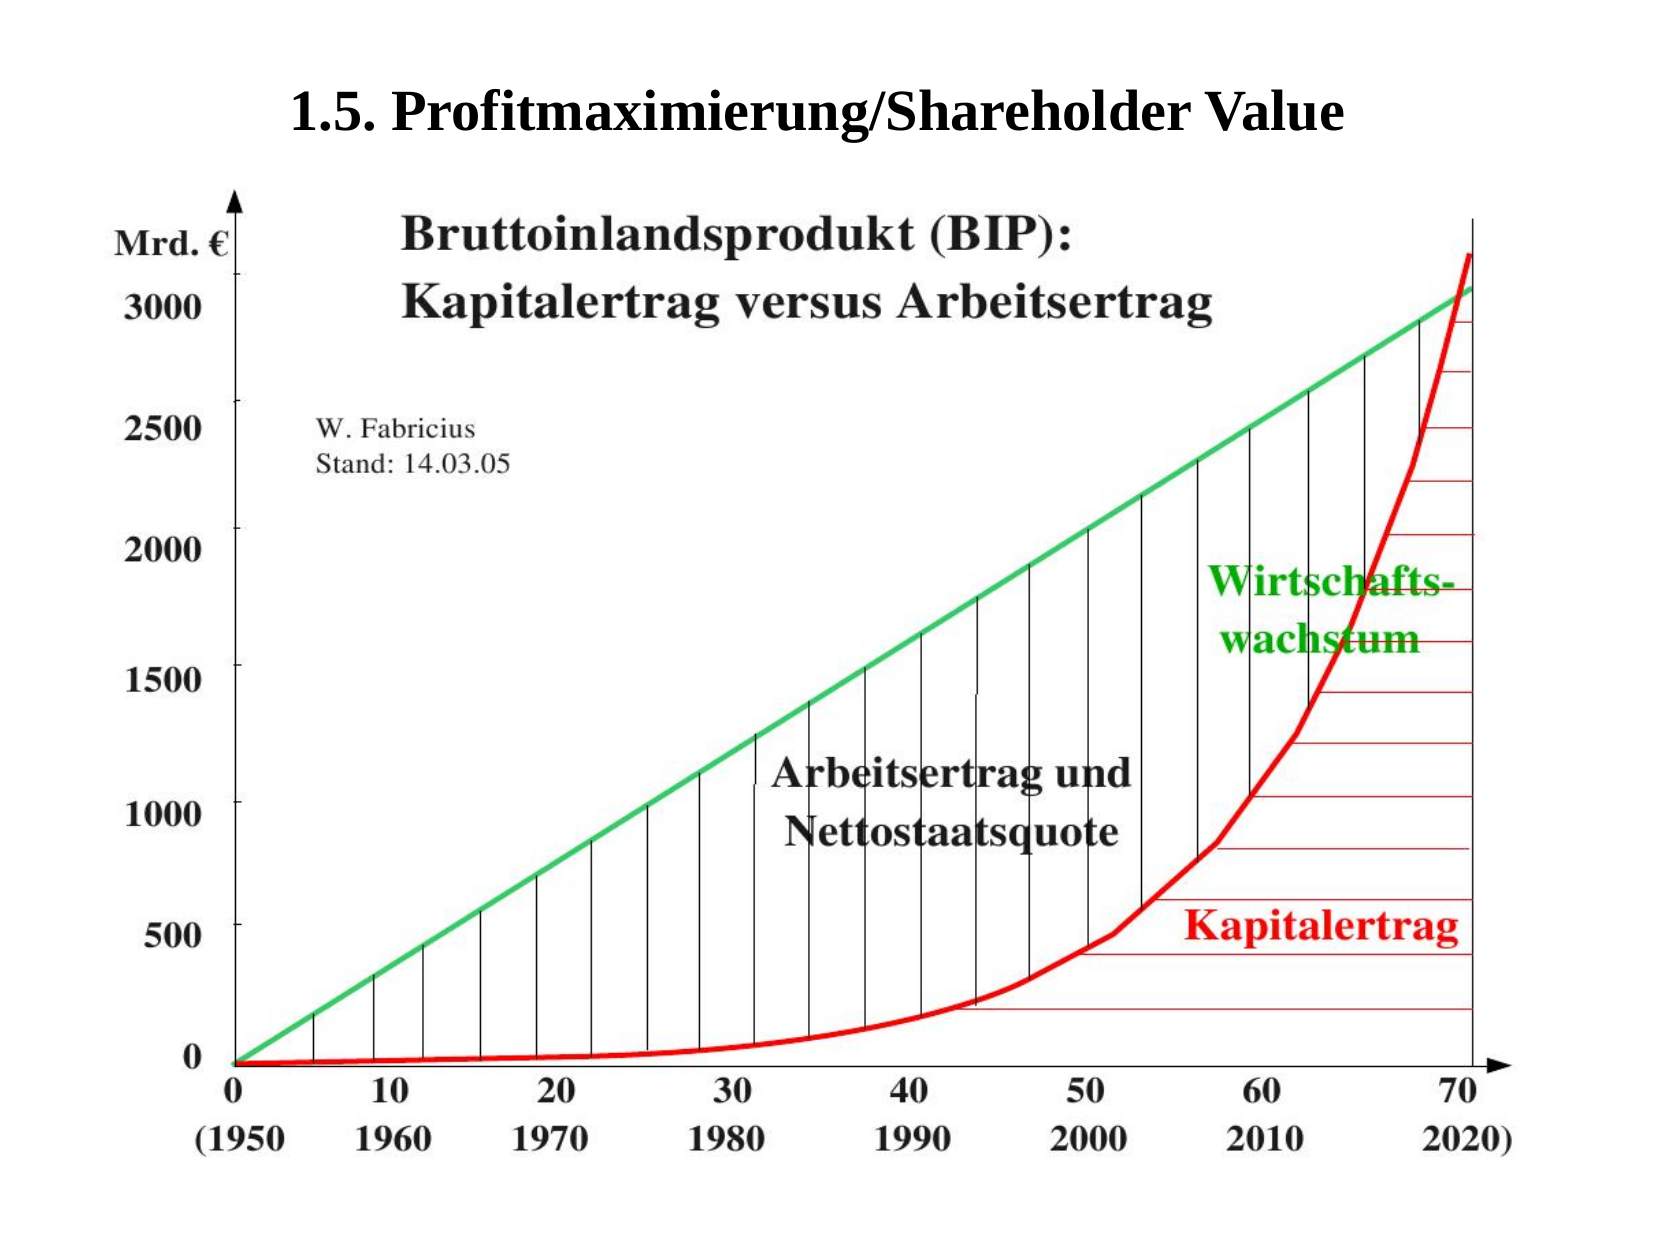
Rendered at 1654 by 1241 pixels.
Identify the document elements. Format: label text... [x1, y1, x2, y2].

text_box 1.5. Profitmaximierung/Shareholder Value [274, 70, 1379, 151]
picture [94, 177, 1542, 1182]
